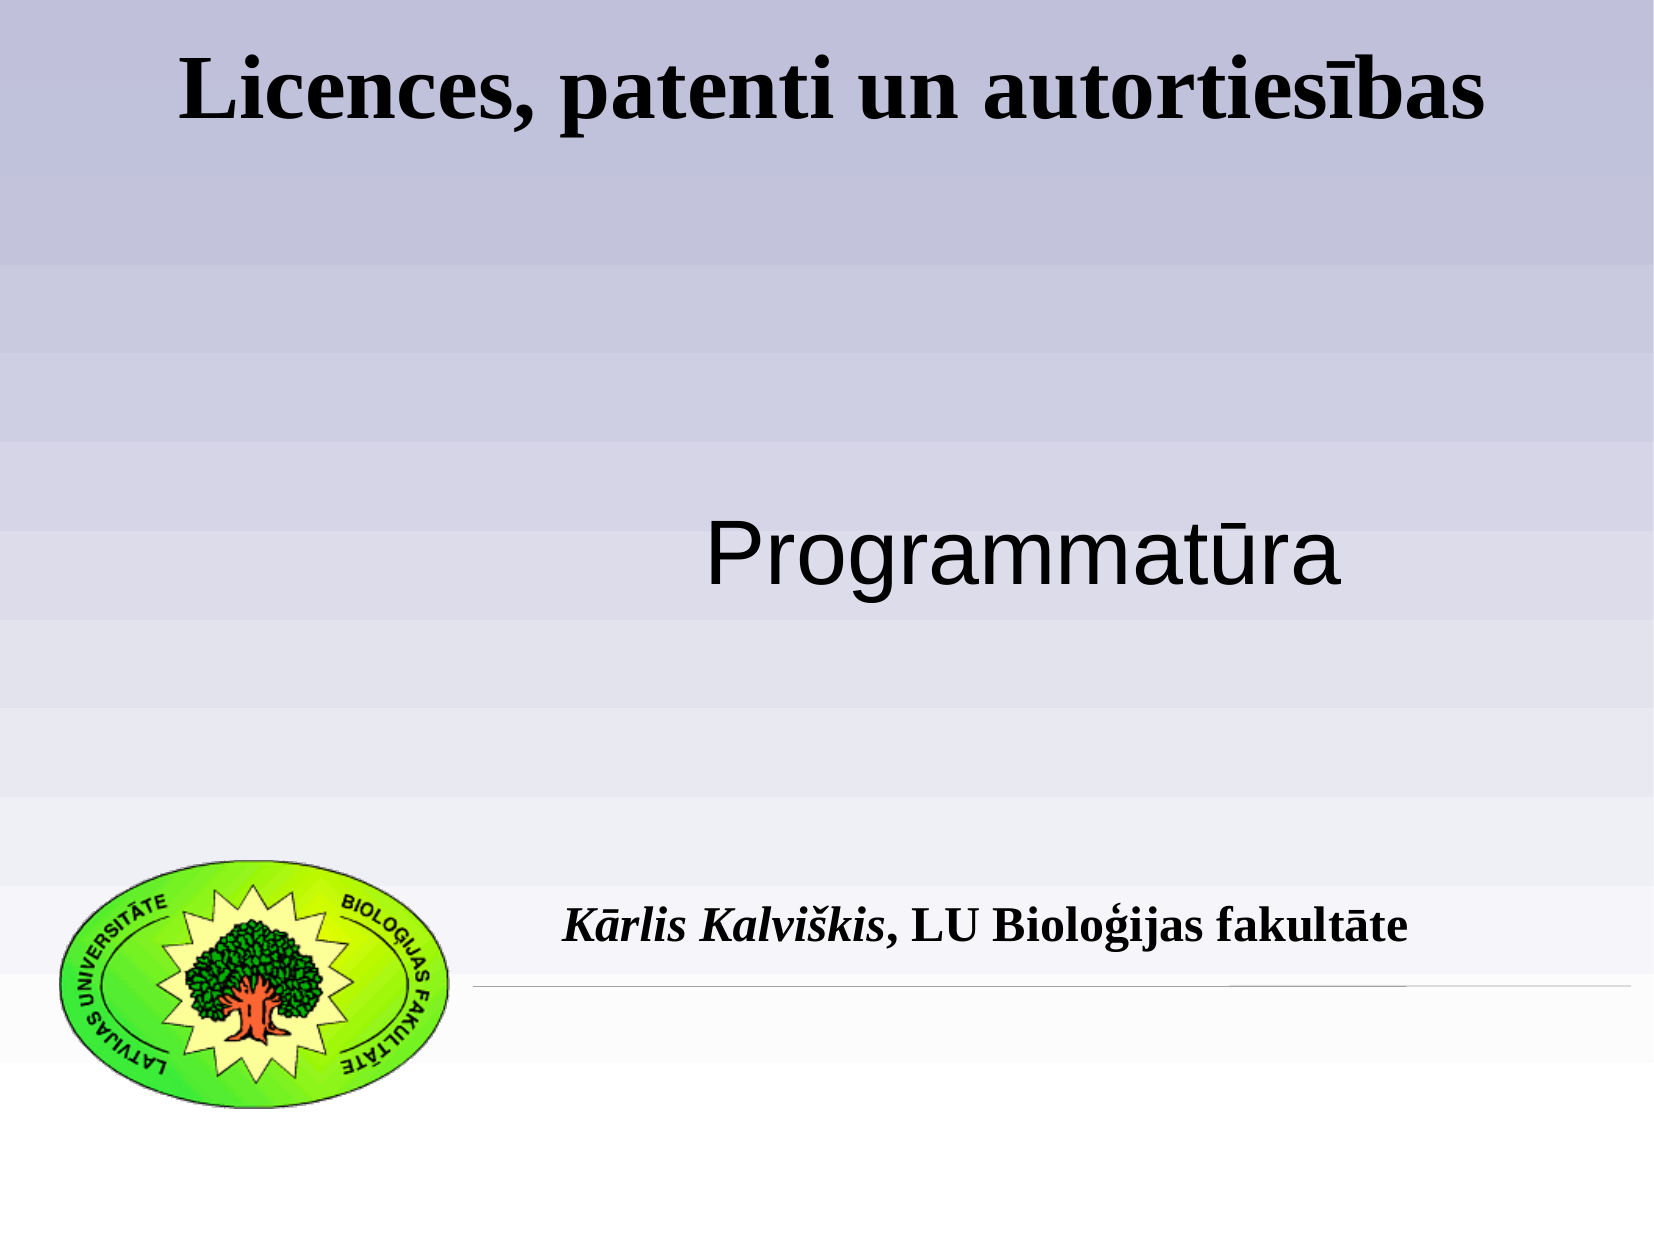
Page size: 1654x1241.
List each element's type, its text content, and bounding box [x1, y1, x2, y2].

picture [0, 0, 1654, 1241]
title Programmatūra [422, 369, 1625, 737]
